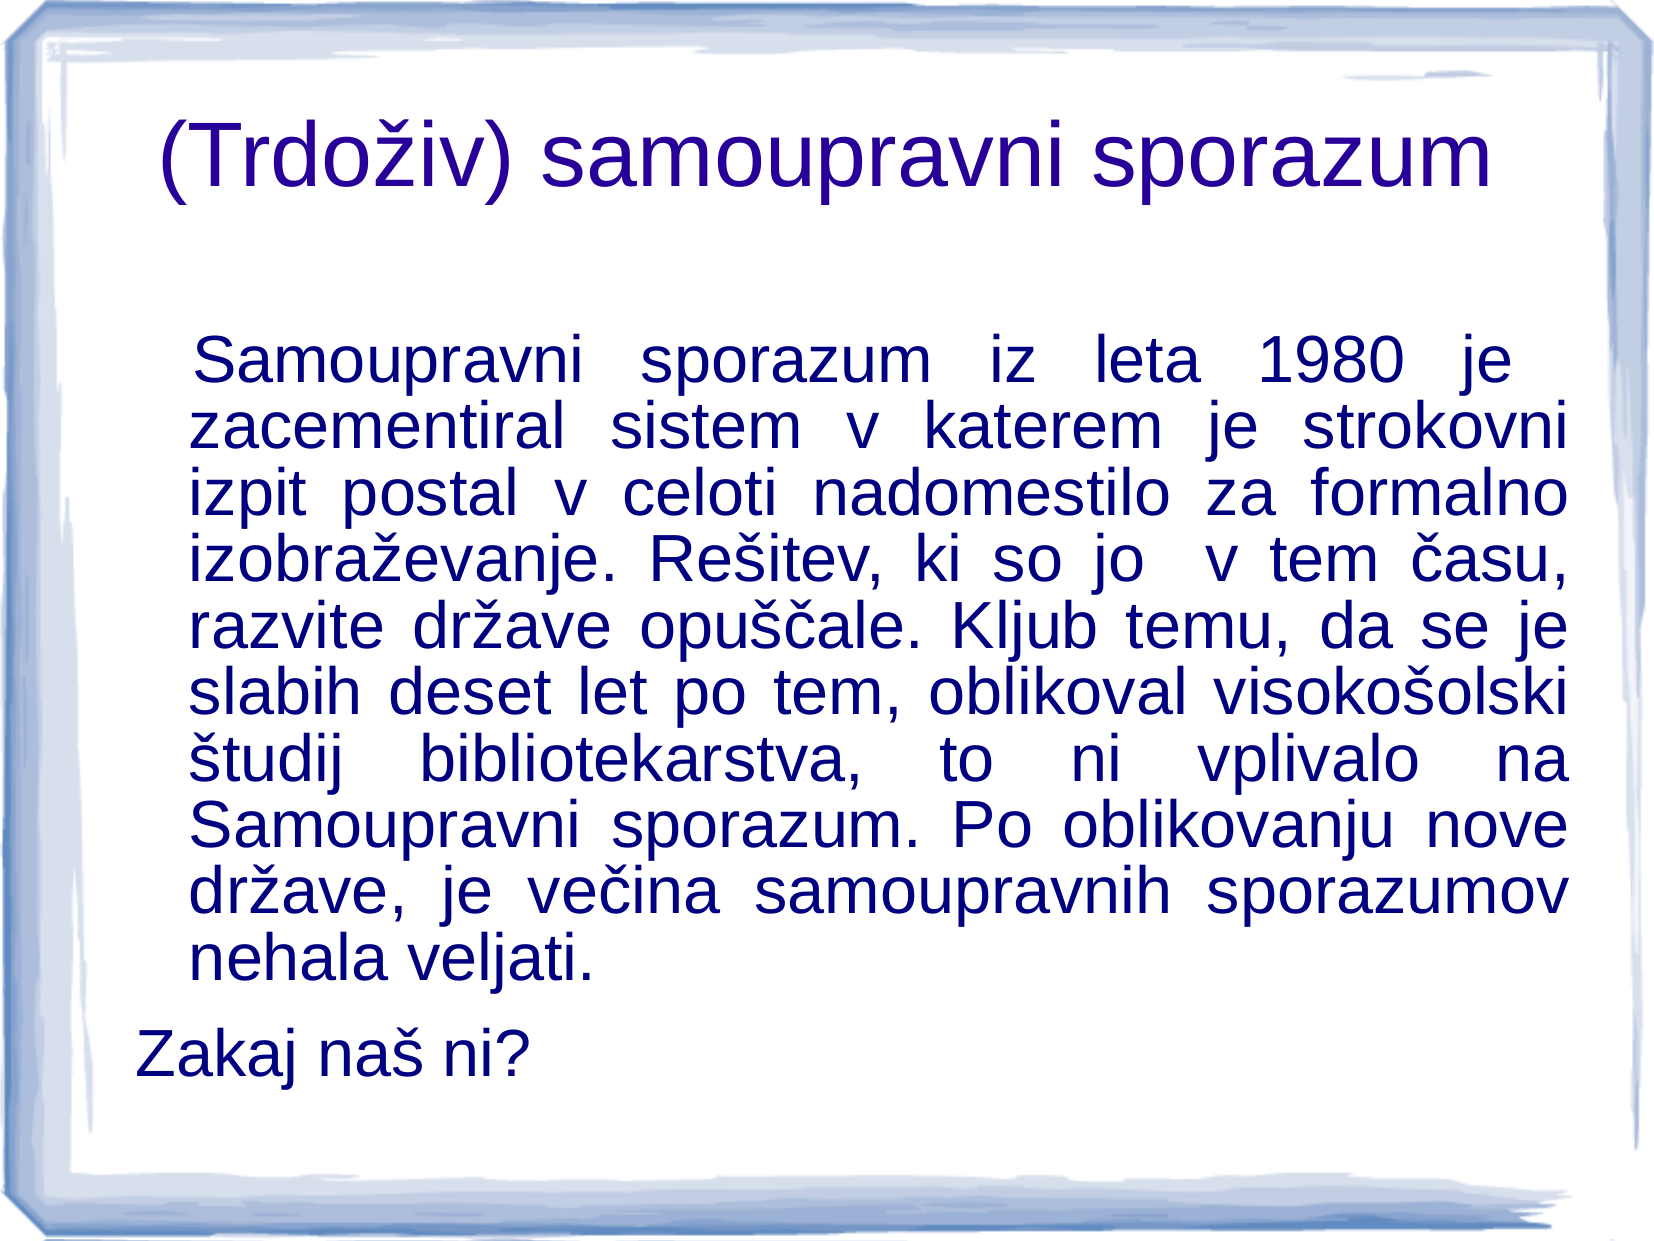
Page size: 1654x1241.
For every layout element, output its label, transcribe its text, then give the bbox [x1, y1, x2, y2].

list Samoupravni sporazum iz leta 1980 je zacementiral sistem v katerem je strokovni izpit postal v celoti nadomestilo za formalno izobraževanje. Rešitev, ki so jo v tem času, razvite države opuščale. Kljub temu, da se je slabih deset let po tem, oblikoval visokošolski študij bibliotekarstva, to ni vplivalo na Samoupravni sporazum. Po oblikovanju nove države, je večina samoupravnih sporazumov nehala veljati. Zakaj naš ni? [118, 324, 1571, 1105]
picture [0, 0, 1654, 1241]
title (Trdoživ) samoupravni sporazum [82, 49, 1571, 257]
